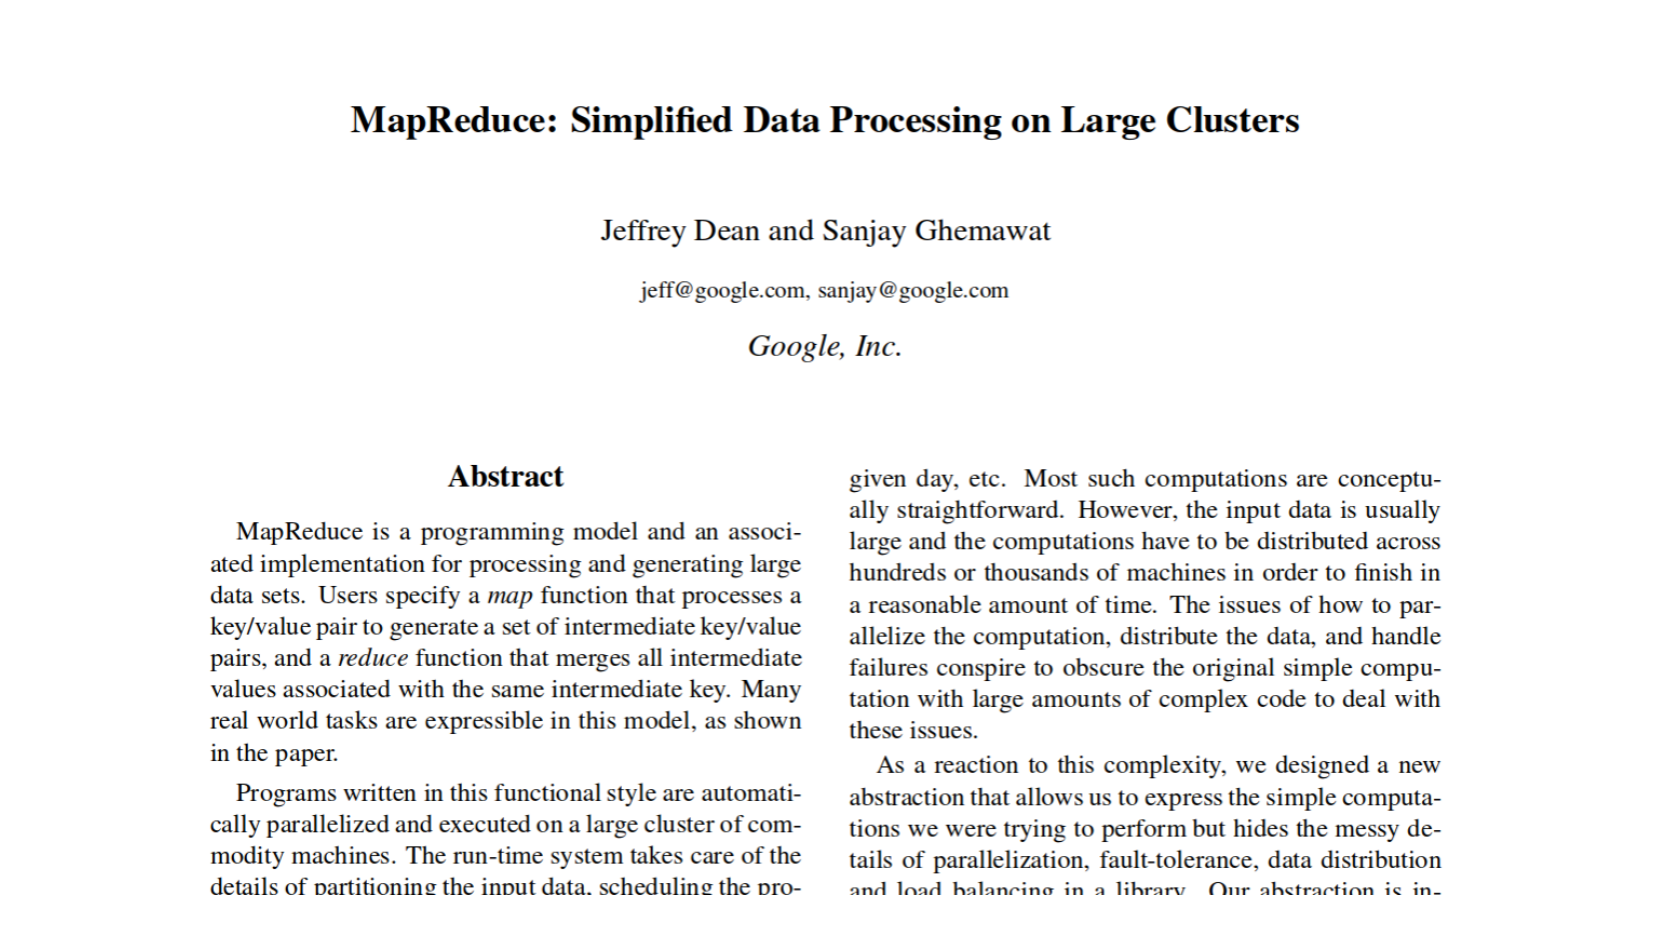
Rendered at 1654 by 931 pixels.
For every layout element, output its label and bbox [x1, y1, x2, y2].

picture [165, 35, 1488, 895]
